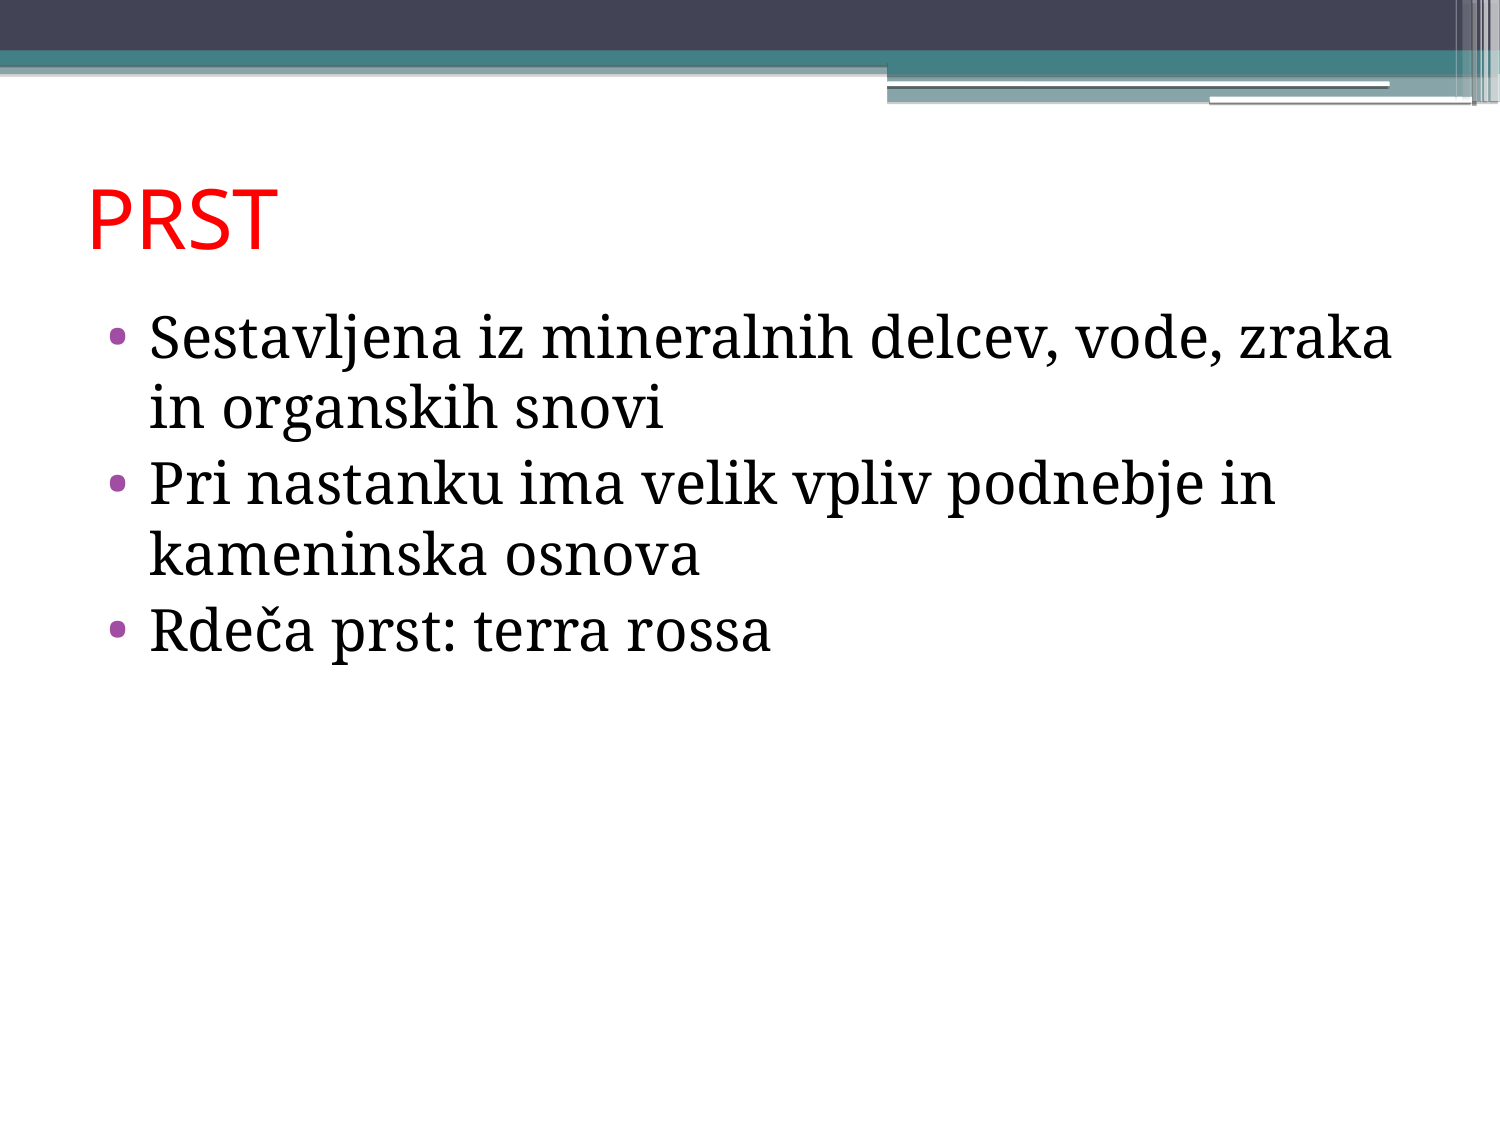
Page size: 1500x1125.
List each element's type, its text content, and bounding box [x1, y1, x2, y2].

title PRST [70, 128, 1421, 304]
list Sestavljena iz mineralnih delcev, vode, zraka in organskih snovi Pri nastanku ima velik vpliv podnebje in kameninska osnova Rdeča prst: terra rossa [75, 292, 1425, 1079]
